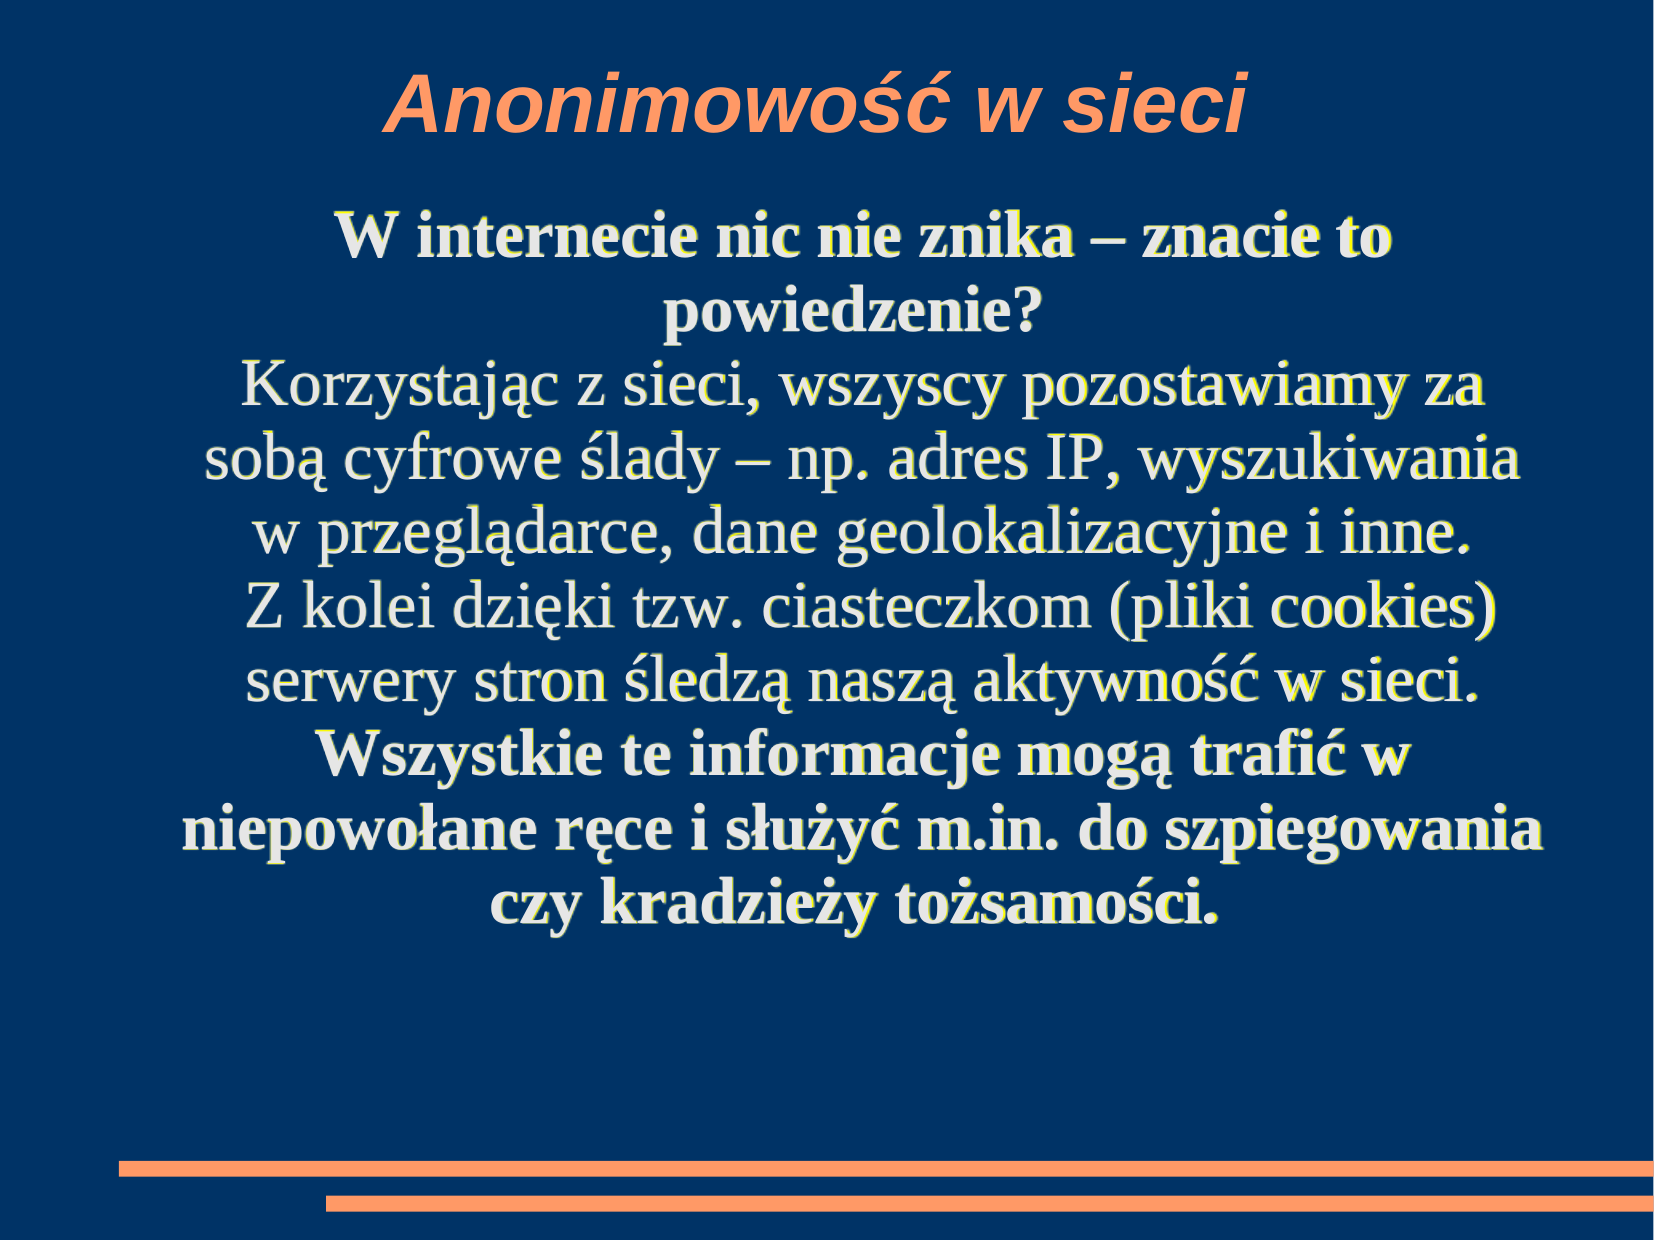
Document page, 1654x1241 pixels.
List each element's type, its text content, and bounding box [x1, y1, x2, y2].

title Anonimowość w sieci [121, 46, 1534, 197]
list W internecie nic nie znika – znacie to powiedzenie? Korzystając z sieci, wszyscy pozostawiamy za sobą cyfrowe ślady – np. adres IP, wyszukiwania w przeglądarce, dane geolokalizacyjne i inne. Z kolei dzięki tzw. ciasteczkom (pliki cookies) serwery stron śledzą naszą aktywność w sieci. Wszystkie te informacje mogą trafić w niepowołane ręce i służyć m.in. do szpiegowania czy kradzieży tożsamości. [108, 197, 1548, 1087]
